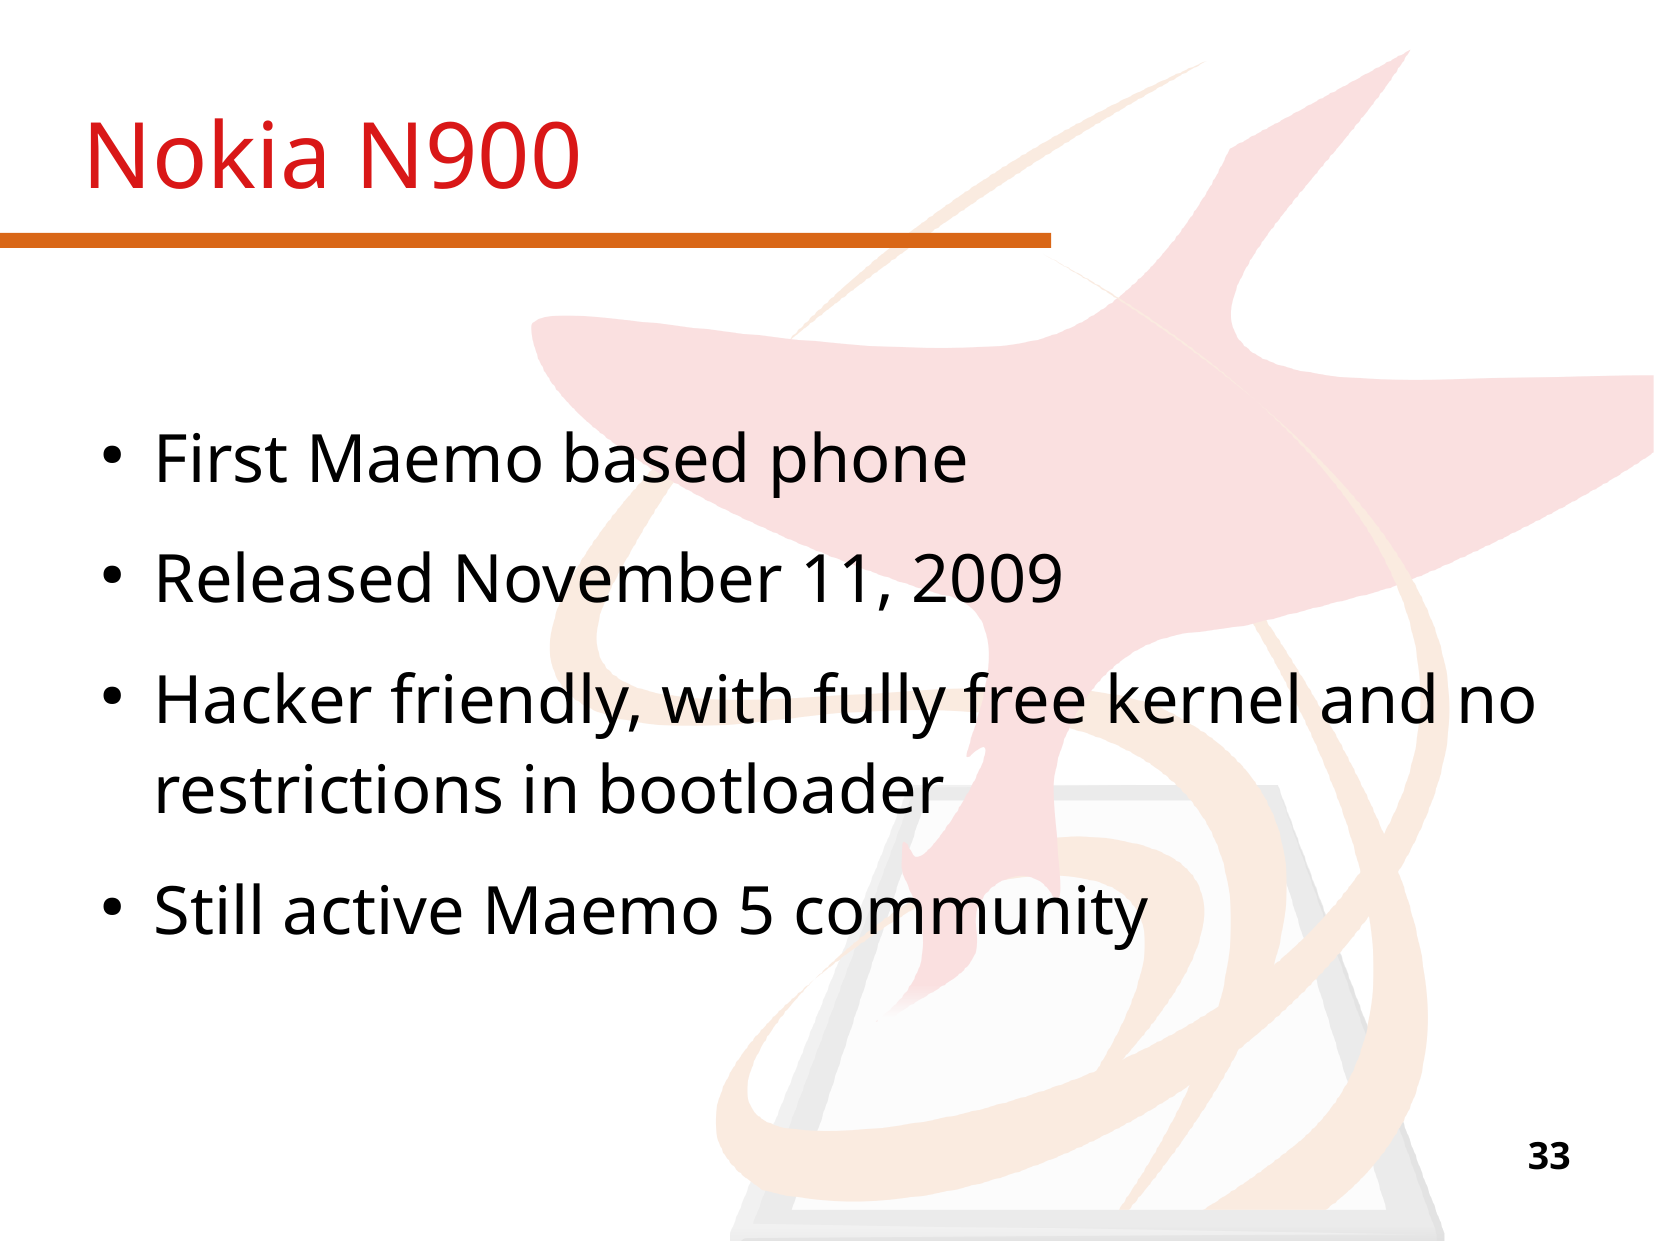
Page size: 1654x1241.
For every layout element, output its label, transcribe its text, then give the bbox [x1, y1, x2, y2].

picture [531, 49, 1654, 1241]
title Nokia N900 [82, 49, 1571, 257]
list First Maemo based phone Released November 11, 2009 Hacker friendly, with fully free kernel and no restrictions in bootloader Still active Maemo 5 community [82, 290, 1571, 1075]
